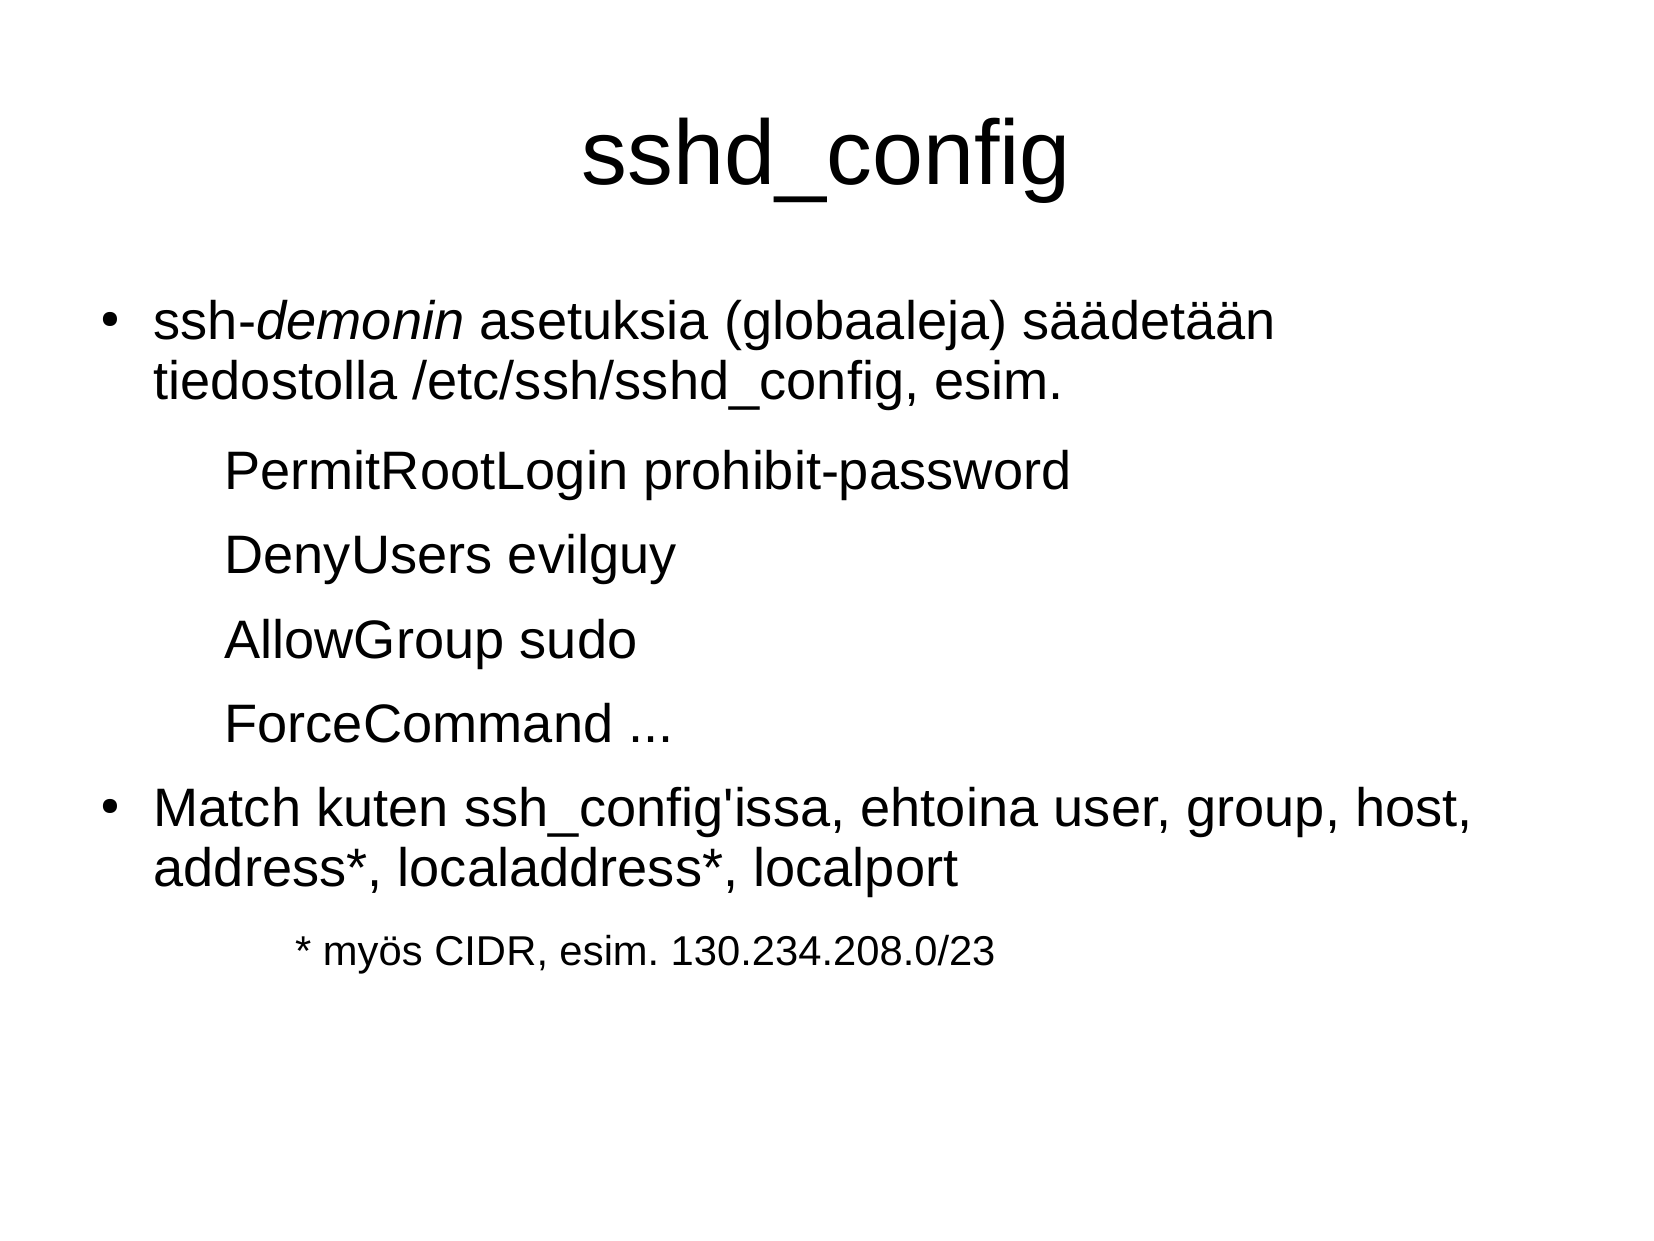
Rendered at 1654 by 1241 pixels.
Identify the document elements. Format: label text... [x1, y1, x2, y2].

list ssh-demonin asetuksia (globaaleja) säädetään tiedostolla /etc/ssh/sshd_config, esim. PermitRootLogin prohibit-password DenyUsers evilguy AllowGroup sudo ForceCommand ... Match kuten ssh_config'issa, ehtoina user, group, host, address*, localaddress*, localport * myös CIDR, esim. 130.234.208.0/23 [82, 290, 1571, 1010]
title sshd_config [82, 49, 1571, 257]
